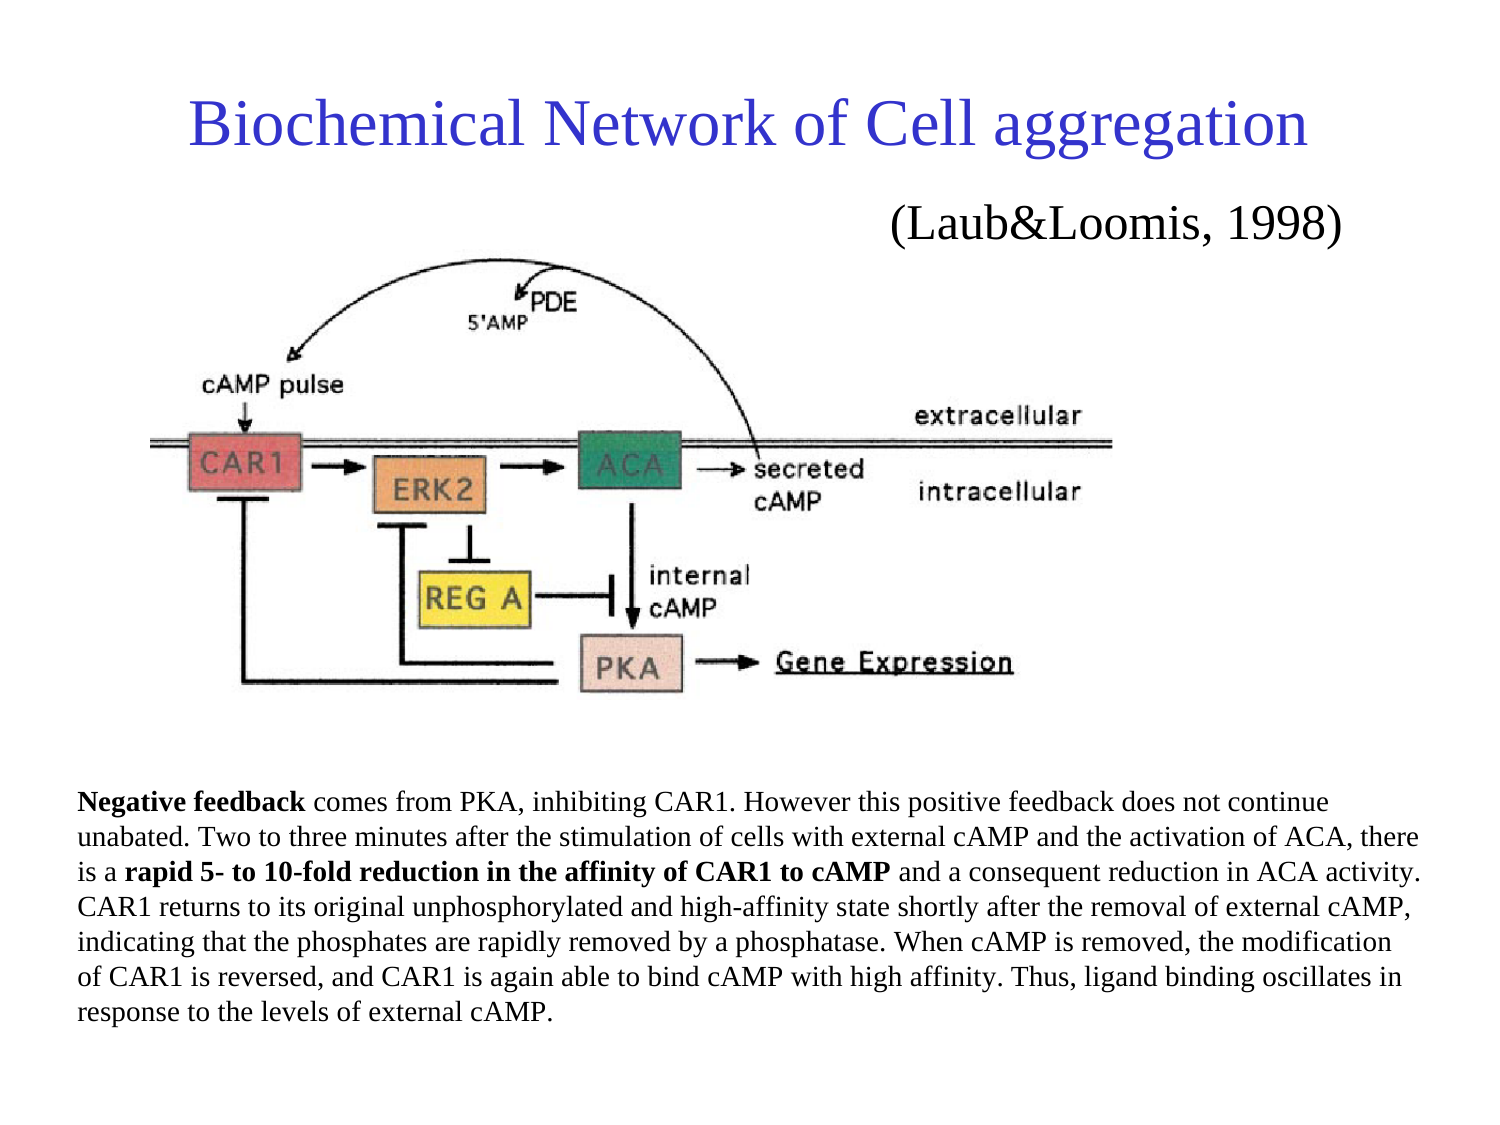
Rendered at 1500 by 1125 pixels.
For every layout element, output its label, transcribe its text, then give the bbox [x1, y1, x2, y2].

title Biochemical Network of Cell aggregation [112, 24, 1388, 213]
text_box Negative feedback comes from PKA, inhibiting CAR1. However this positive feedback does not continue unabated. Two to three minutes after the stimulation of cells with external cAMP and the activation of ACA, there is a rapid 5- to 10-fold reduction in the affinity of CAR1 to cAMP and a consequent reduction in ACA activity. CAR1 returns to its original unphosphorylated and high-affinity state shortly after the removal of external cAMP, indicating that the phosphates are rapidly removed by a phosphatase. When cAMP is removed, the modification of CAR1 is reversed, and CAR1 is again able to bind cAMP with high affinity. Thus, ligand binding oscillates in response to the levels of external cAMP. [62, 774, 1438, 1036]
text_box (Laub&Loomis, 1998) [875, 213, 1388, 258]
picture [150, 249, 1113, 700]
